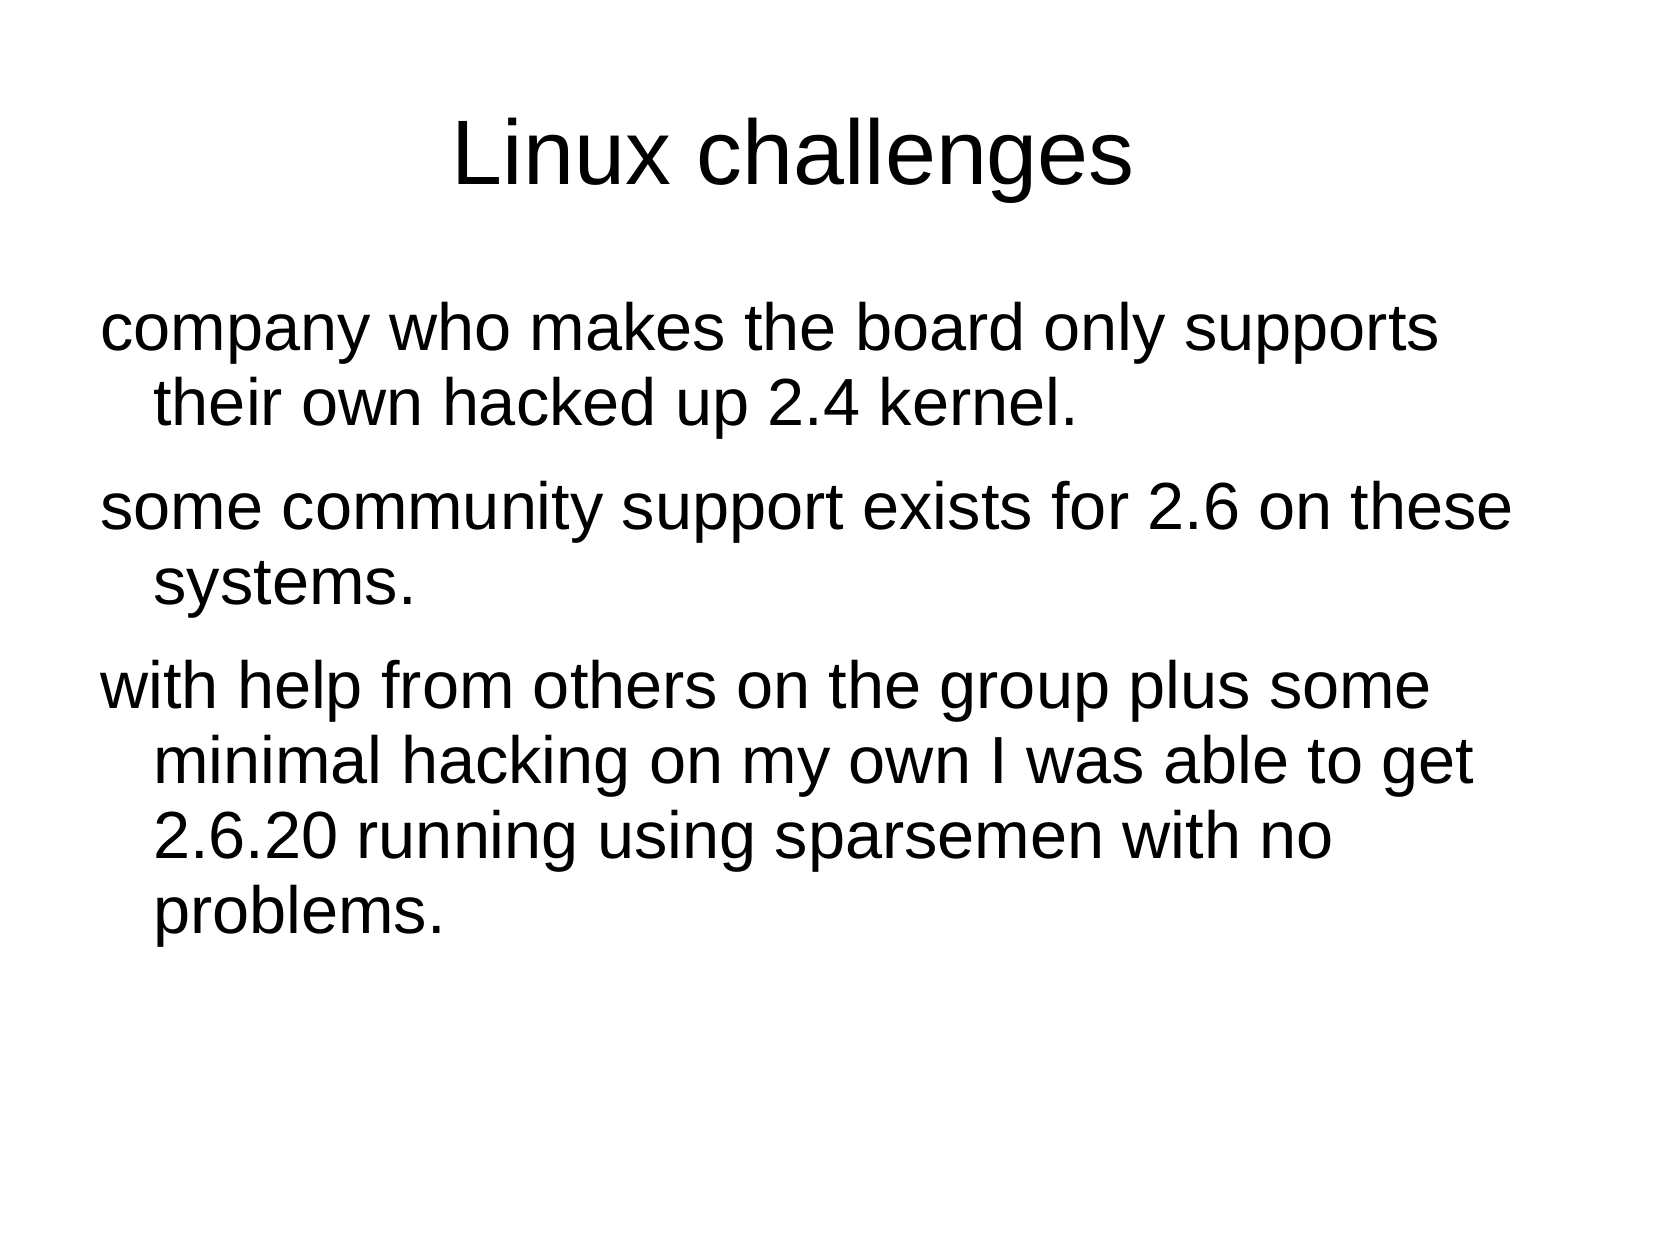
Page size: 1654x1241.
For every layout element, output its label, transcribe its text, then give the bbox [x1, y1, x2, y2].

title Linux challenges [82, 49, 1571, 257]
list company who makes the board only supports their own hacked up 2.4 kernel. some community support exists for 2.6 on these systems. with help from others on the group plus some minimal hacking on my own I was able to get 2.6.20 running using sparsemen with no problems. [82, 290, 1571, 1144]
